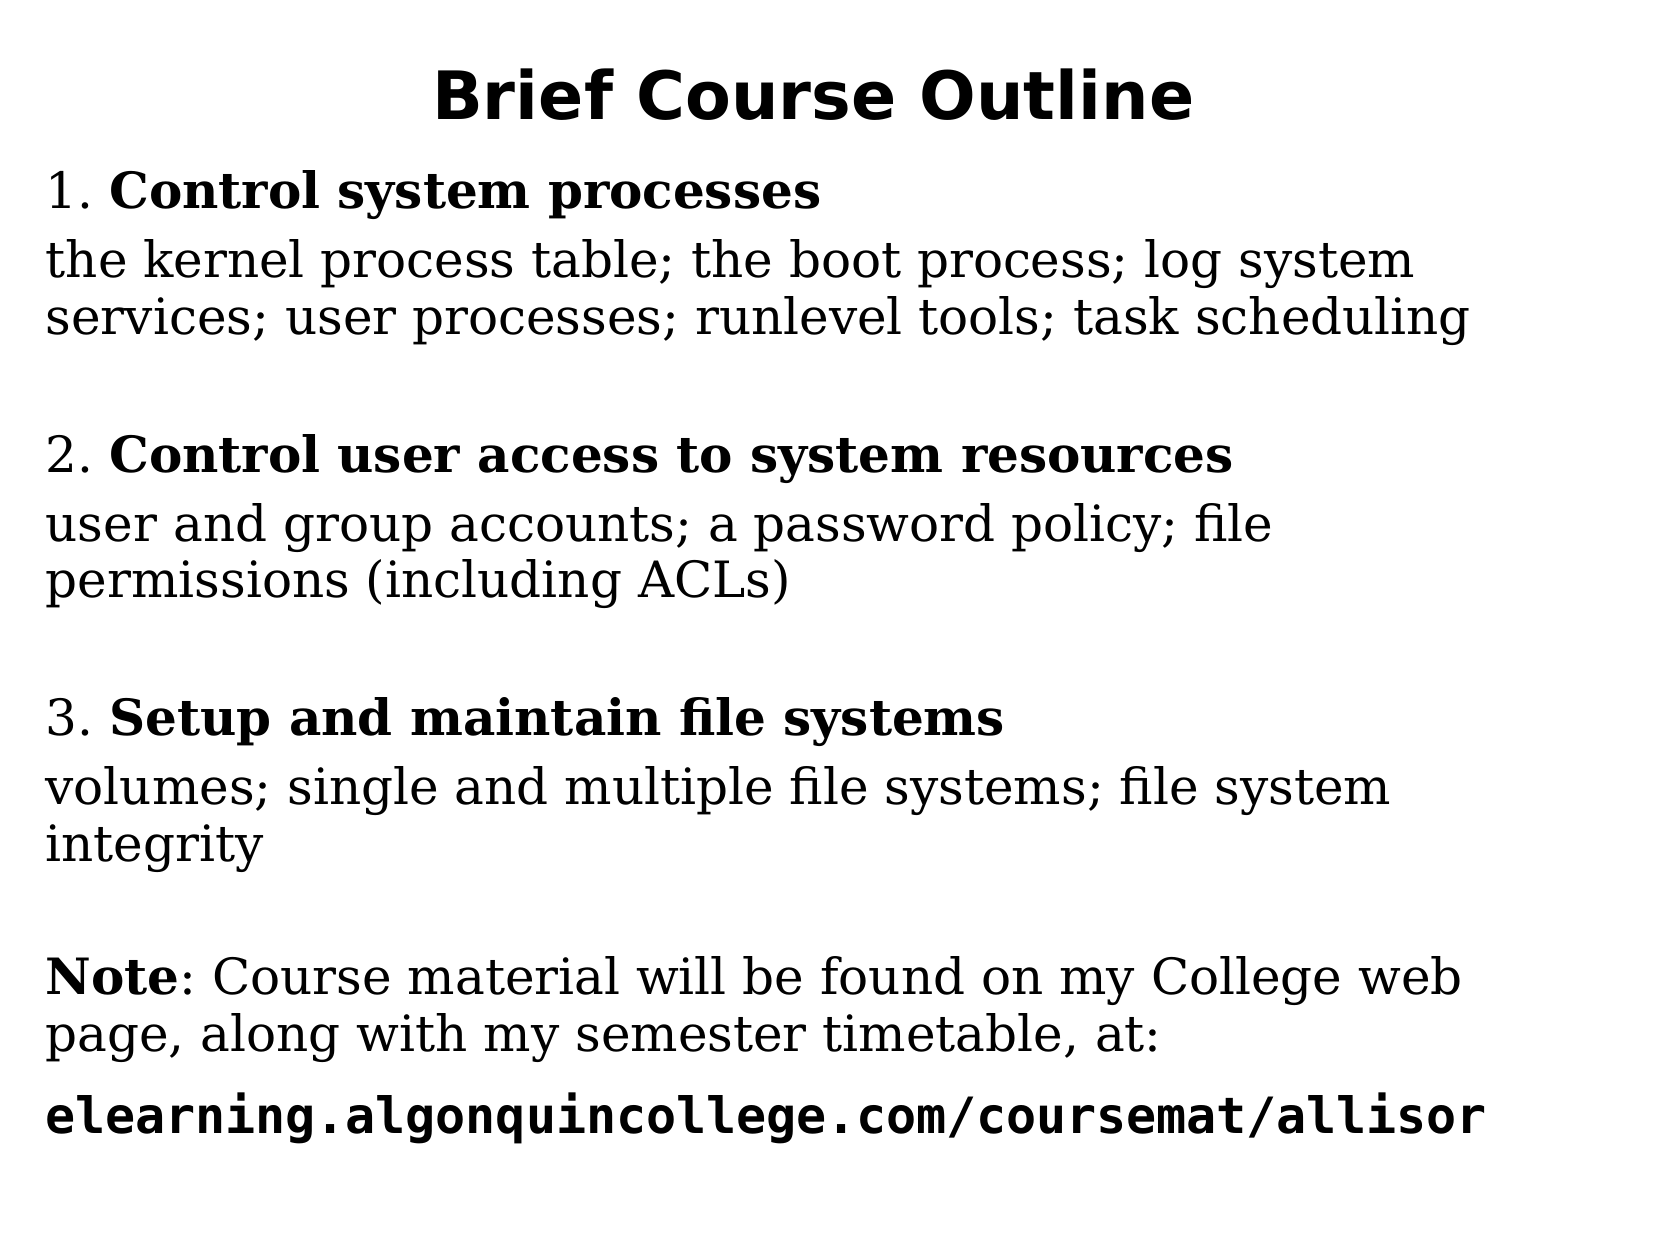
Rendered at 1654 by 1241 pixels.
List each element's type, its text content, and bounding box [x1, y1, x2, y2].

text_box Brief Course Outline 1. Control system processes the kernel process table; the boot process; log system services; user processes; runlevel tools; task scheduling 2. Control user access to system resources user and group accounts; a password policy; file permissions (including ACLs) 3. Setup and maintain file systems volumes; single and multiple file systems; file system integrity Note: Course material will be found on my College web page, along with my semester timetable, at: elearning.algonquincollege.com/coursemat/allisor [45, 50, 1582, 1145]
